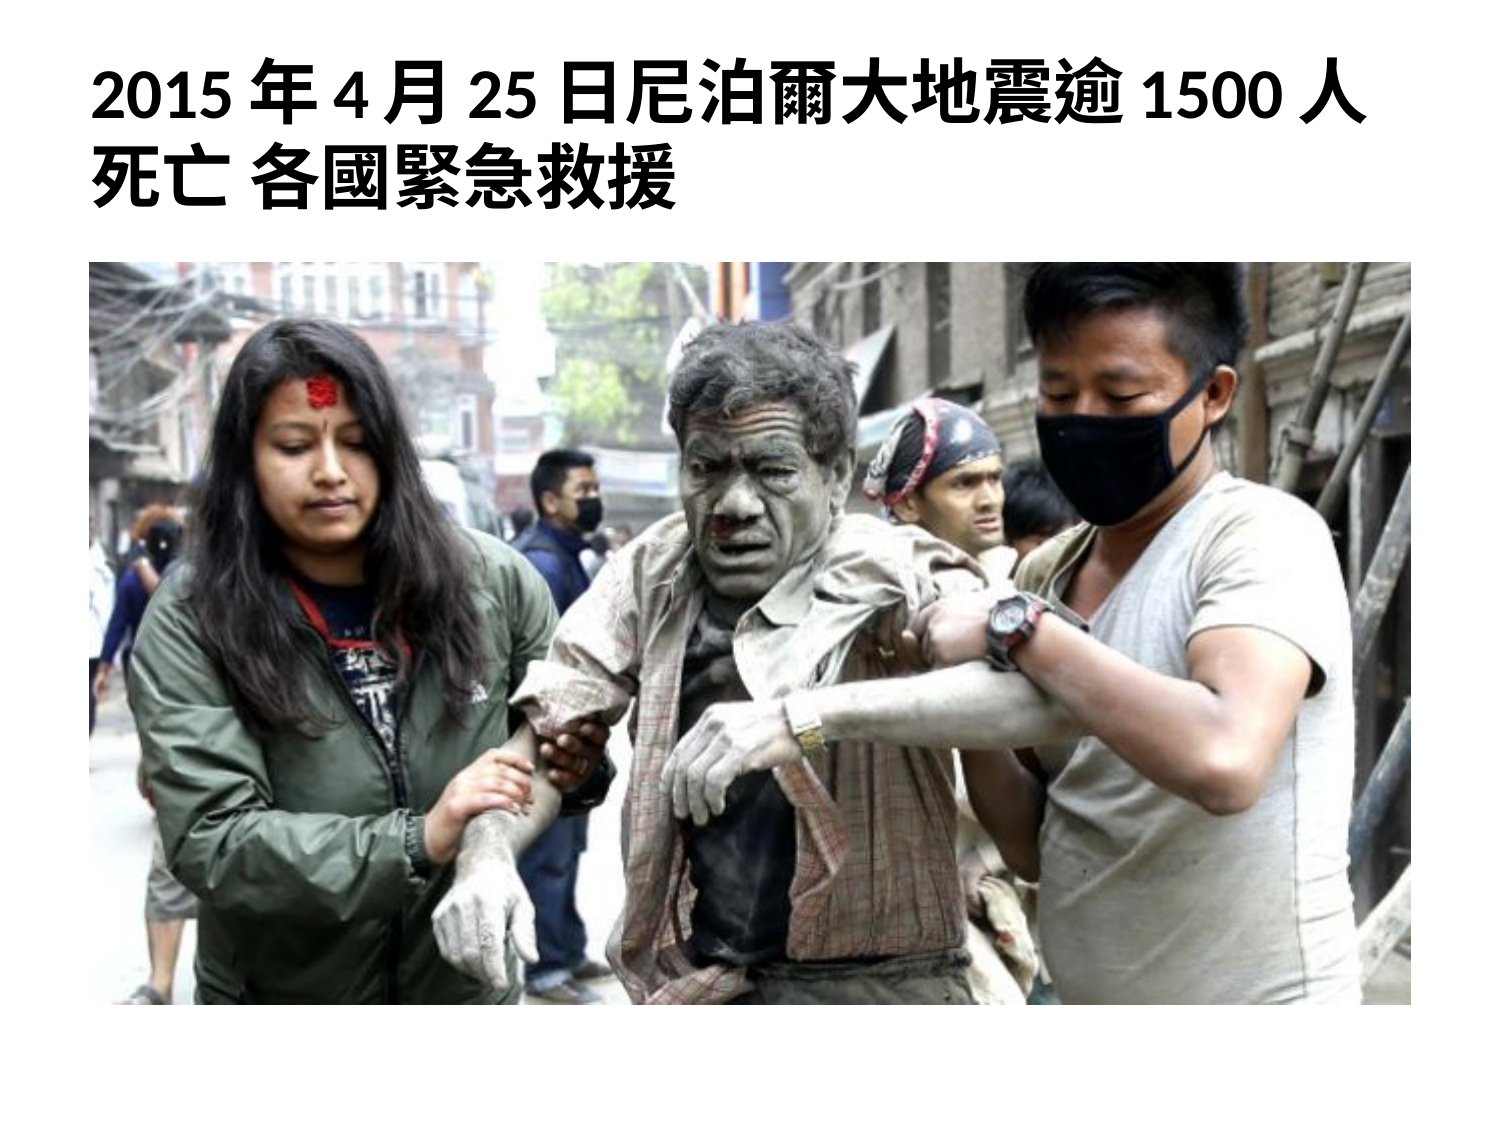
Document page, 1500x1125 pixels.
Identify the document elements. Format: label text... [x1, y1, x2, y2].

title 2015年4月25日尼泊爾大地震逾1500人死亡 各國緊急救援 [75, 38, 1425, 227]
picture [89, 262, 1411, 1005]
